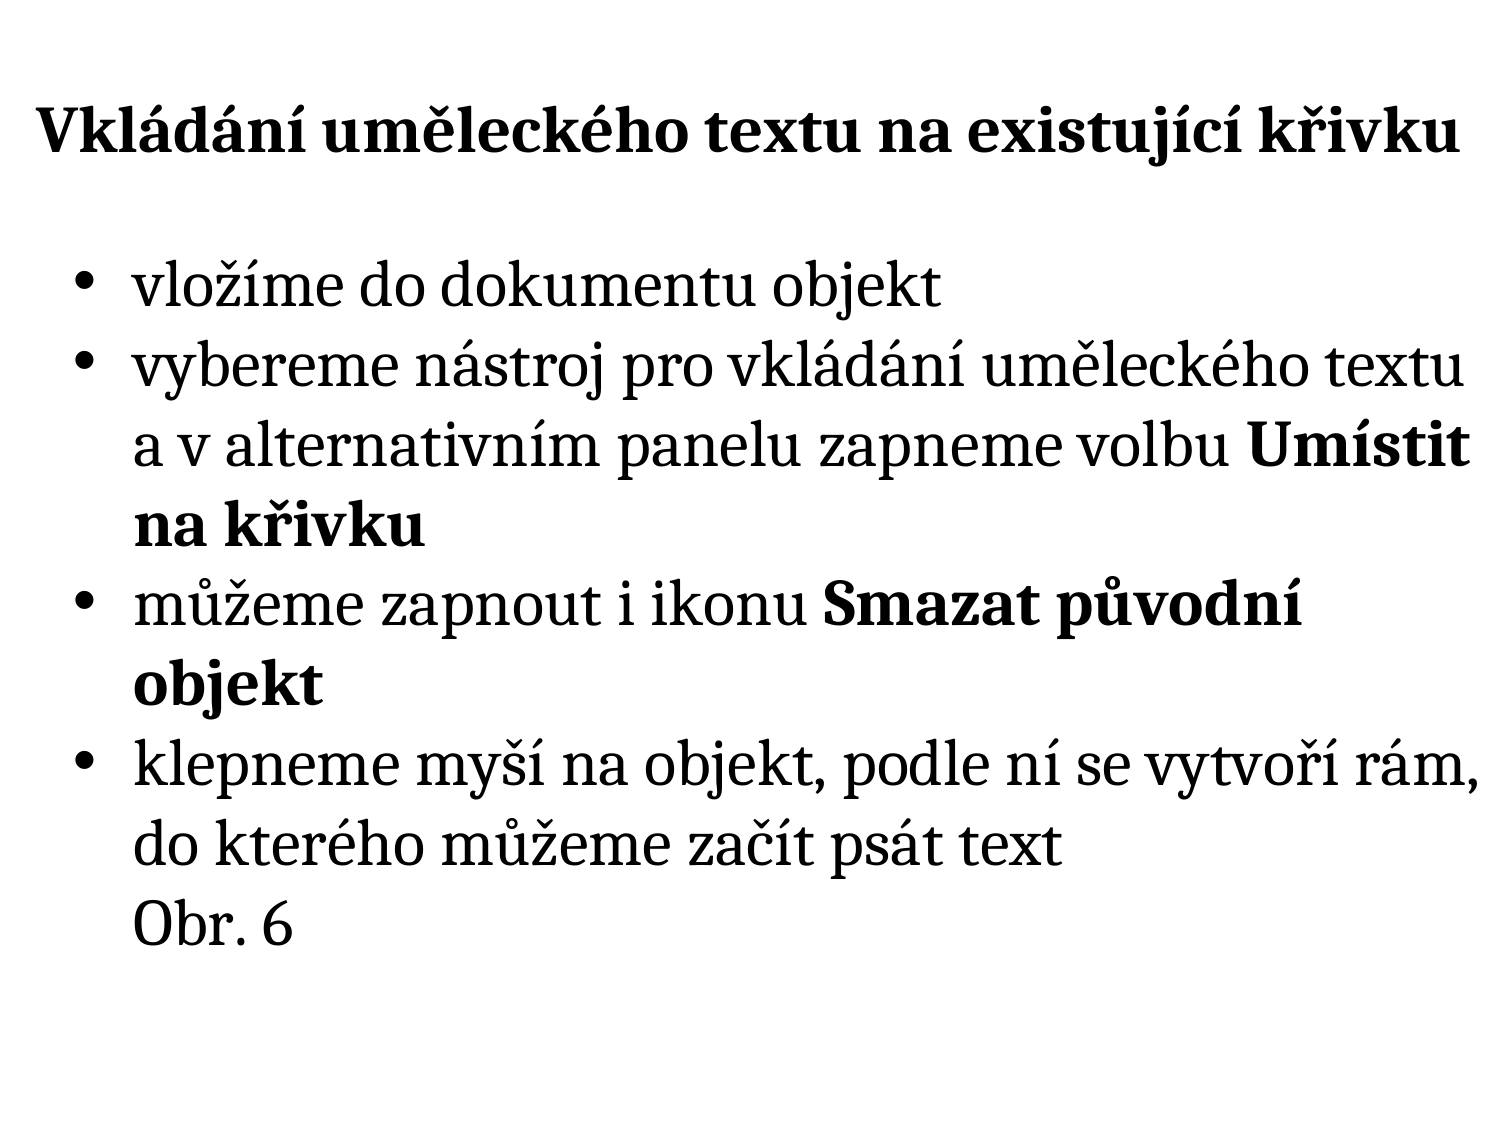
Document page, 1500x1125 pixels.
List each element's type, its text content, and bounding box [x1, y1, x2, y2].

text_box vložíme do dokumentu objekt vybereme nástroj pro vkládání uměleckého textu a v alternativním panelu zapneme volbu Umístit na křivku můžeme zapnout i ikonu Smazat původní objekt klepneme myší na objekt, podle ní se vytvoří rám, do kterého můžeme začít psát text Obr. 6 [0, 231, 1500, 967]
text_box Vkládání uměleckého textu na existující křivku [0, 78, 1500, 174]
